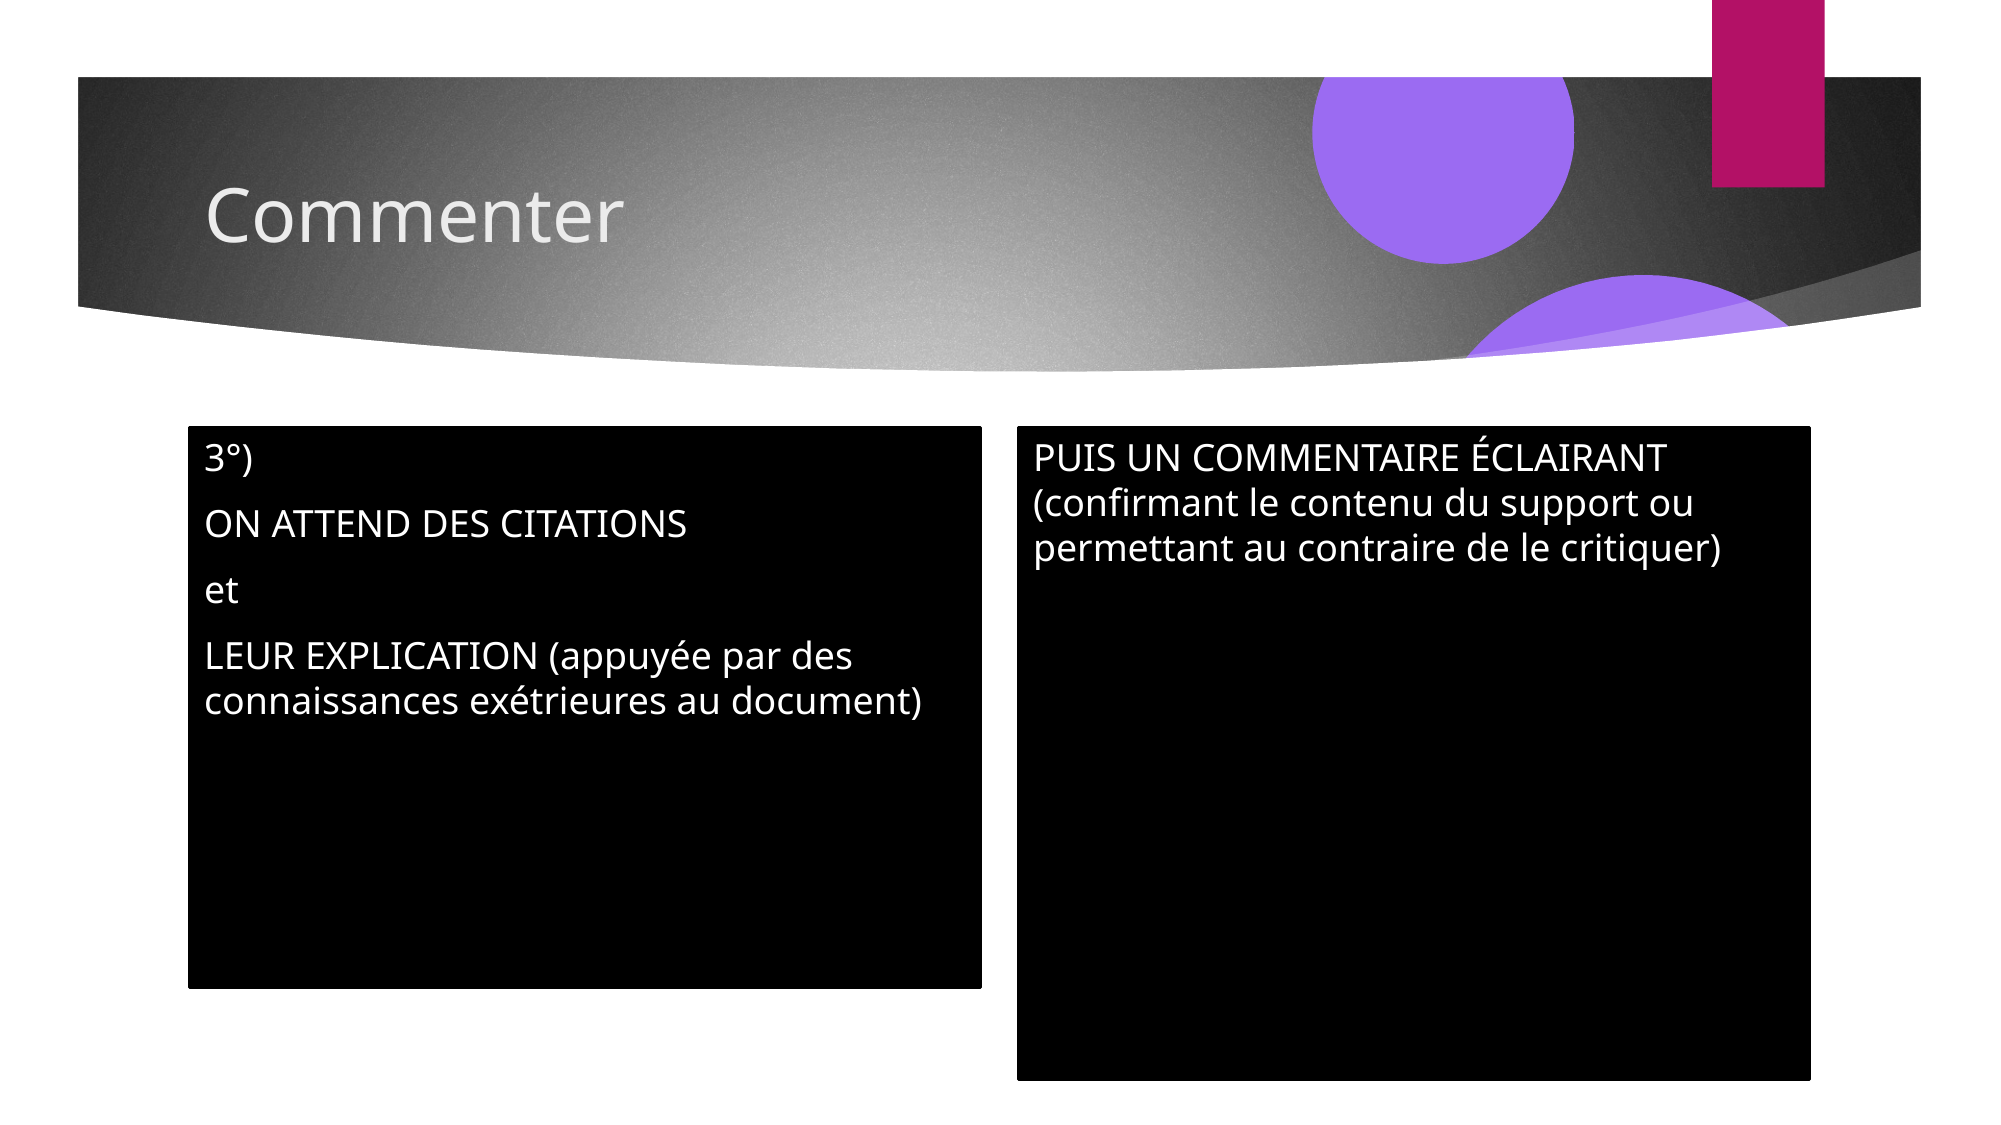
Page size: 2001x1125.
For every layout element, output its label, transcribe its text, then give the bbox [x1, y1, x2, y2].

list PUIS UN COMMENTAIRE ÉCLAIRANT (confirmant le contenu du support ou permettant au contraire de le critiquer) [1018, 427, 1810, 1080]
list 3°) ON ATTEND DES CITATIONS et LEUR EXPLICATION (appuyée par des connaissances exétrieures au document) [189, 427, 981, 988]
title Commenter [189, 159, 1627, 276]
picture [1564, 78, 1920, 300]
picture [79, 78, 1613, 371]
